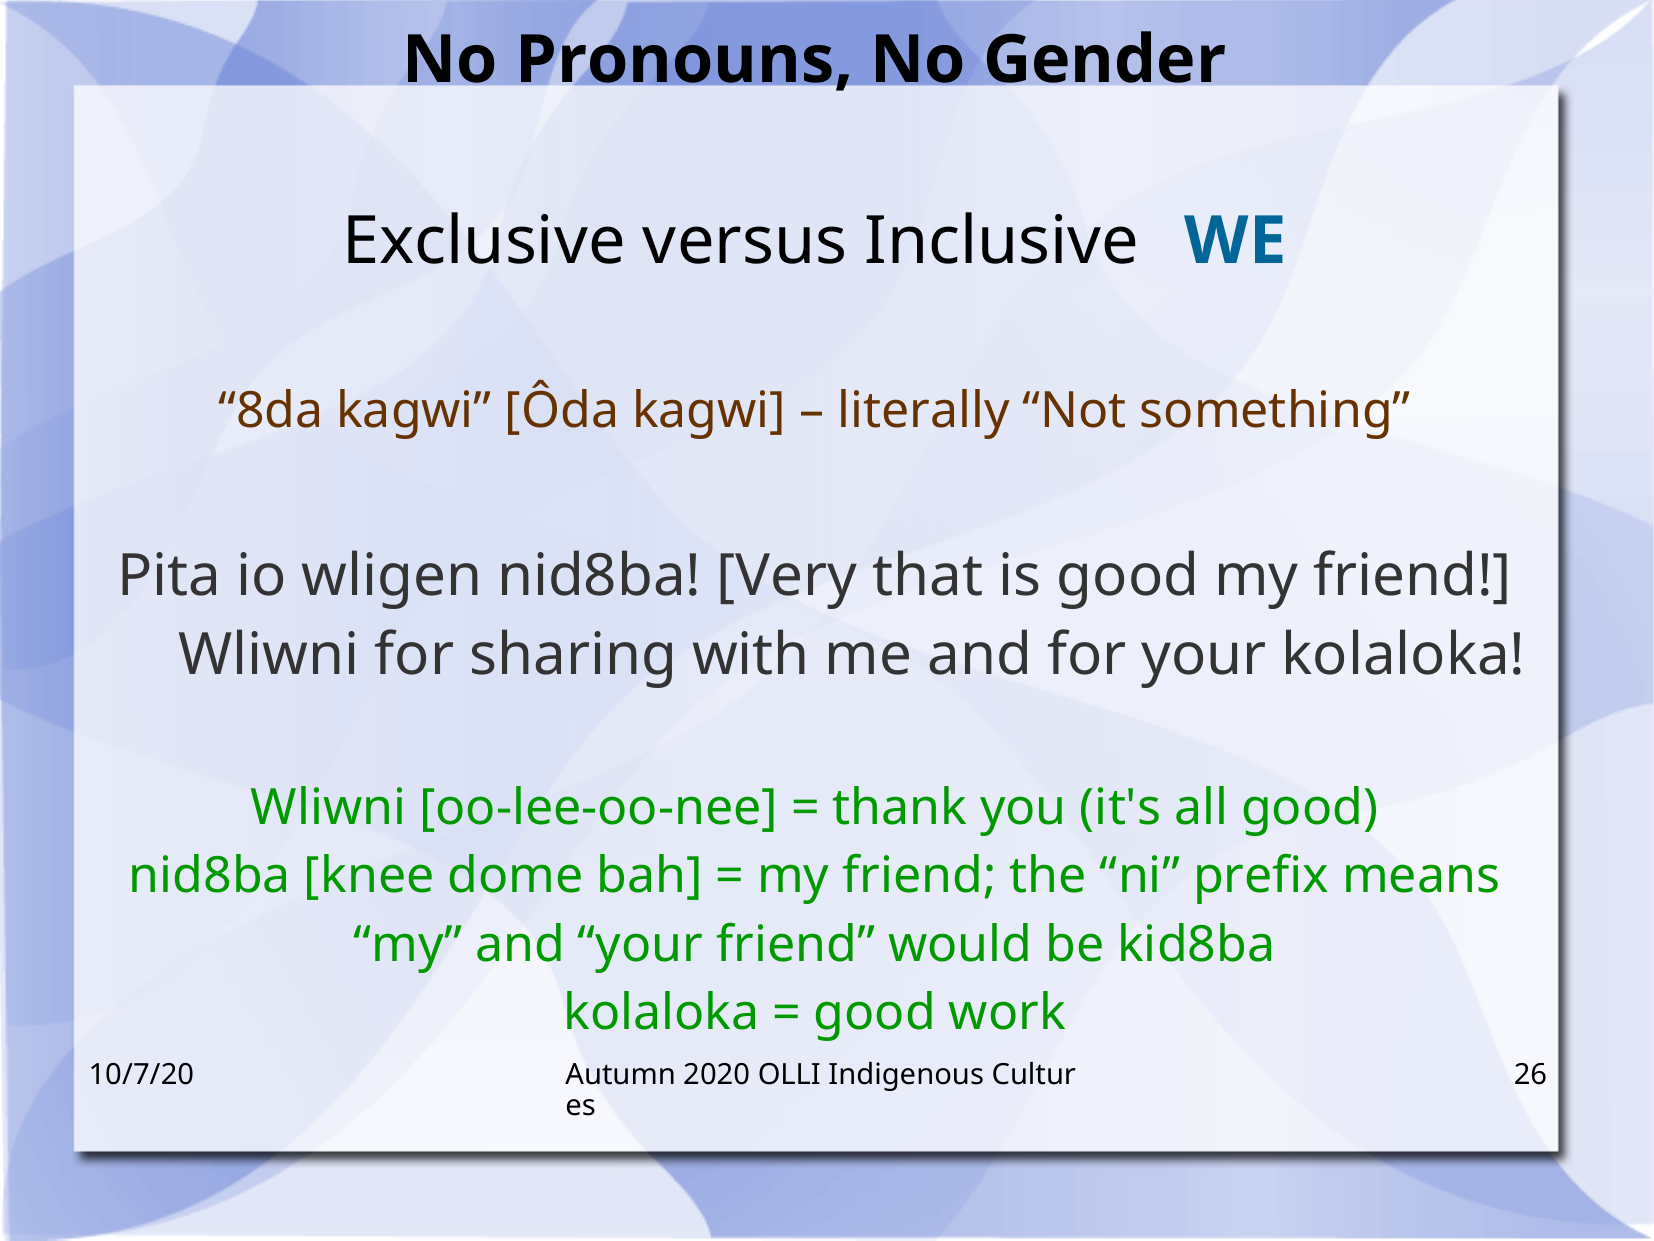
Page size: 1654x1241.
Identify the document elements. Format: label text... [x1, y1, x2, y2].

picture [0, 0, 1654, 1241]
text_box No Pronouns, No Gender Exclusive versus Inclusive WE “8da kagwi” [Ôda kagwi] – literally “Not something” Pita io wligen nid8ba! [Very that is good my friend!] Wliwni for sharing with me and for your kolaloka! Wliwni [oo-lee-oo-nee] = thank you (it's all good) nid8ba [knee dome bah] = my friend; the “ni” prefix means “my” and “your friend” would be kid8ba kolaloka = good work [70, 93, 1559, 1211]
